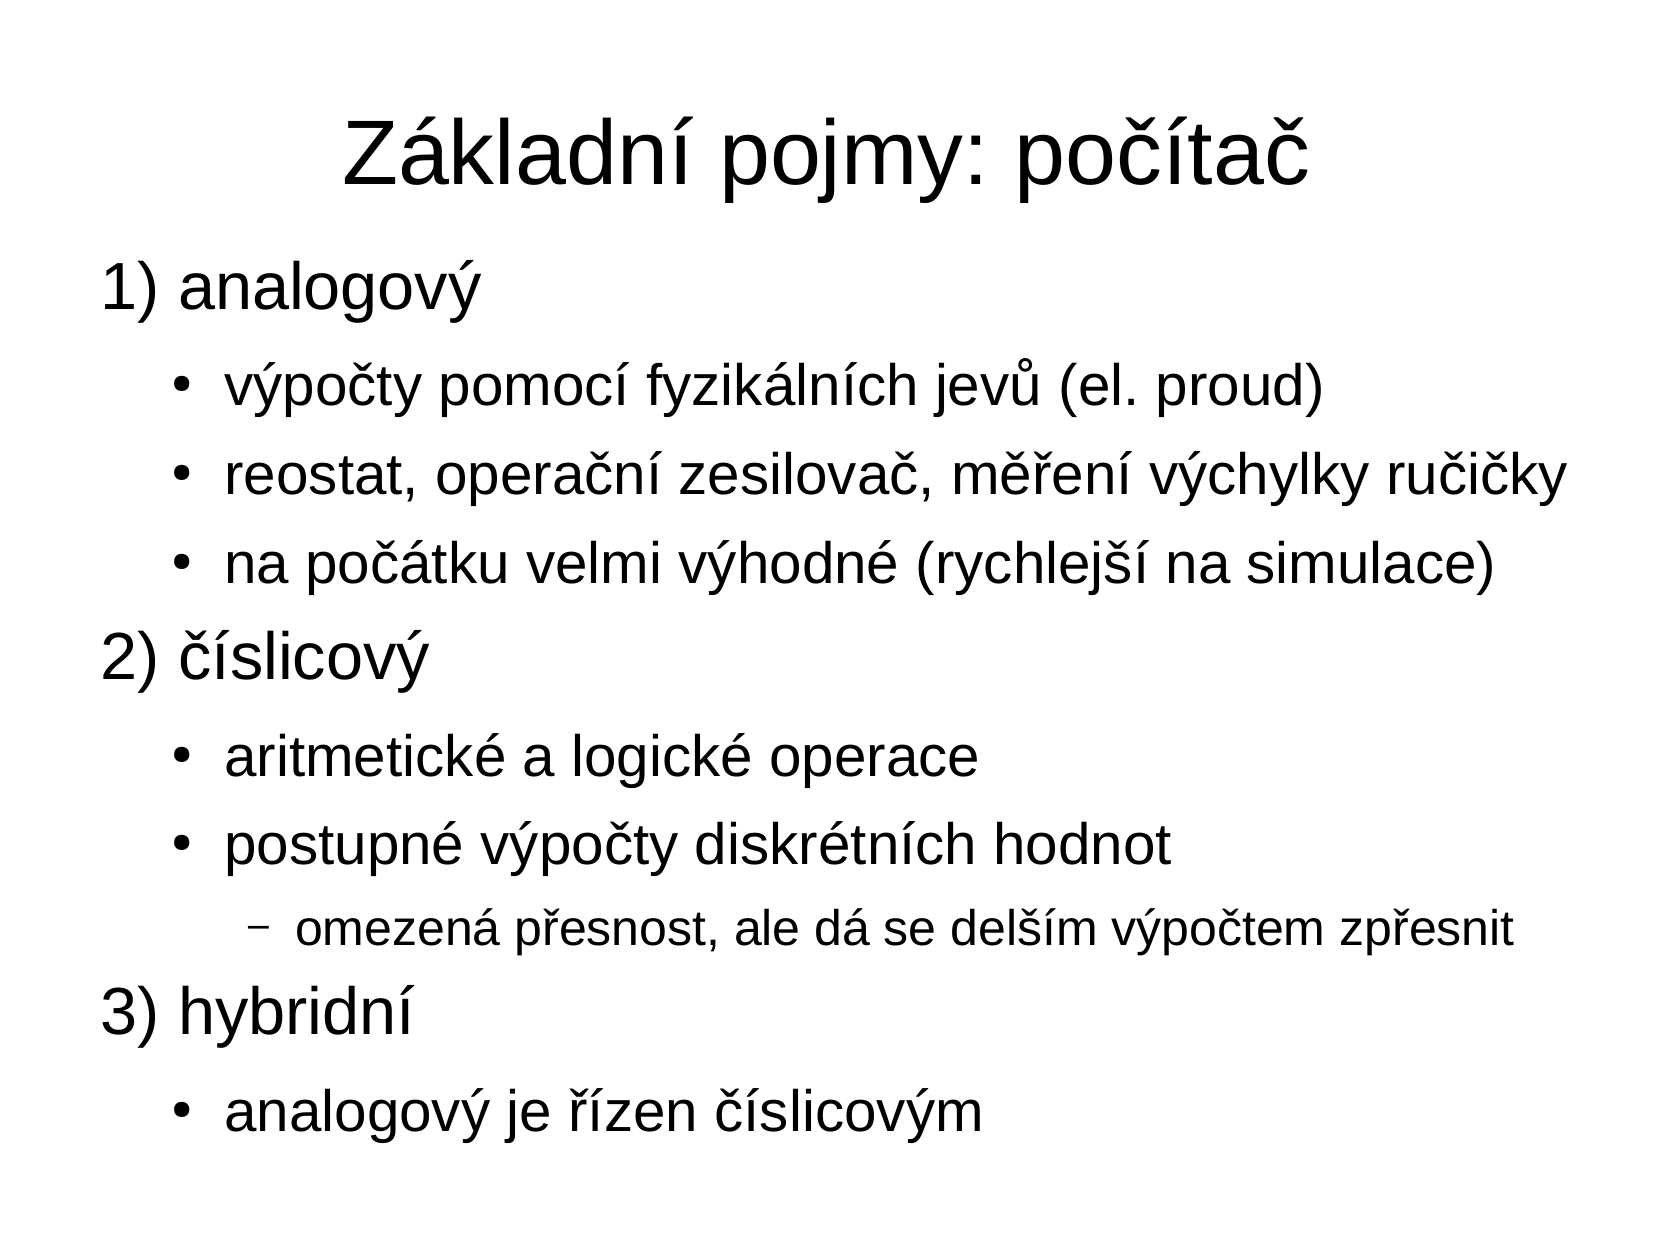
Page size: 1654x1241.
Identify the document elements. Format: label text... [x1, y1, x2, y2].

title Základní pojmy: počítač [82, 56, 1571, 248]
list analogový výpočty pomocí fyzikálních jevů (el. proud) reostat, operační zesilovač, měření výchylky ručičky na počátku velmi výhodné (rychlejší na simulace) číslicový aritmetické a logické operace postupné výpočty diskrétních hodnot omezená přesnost, ale dá se delším výpočtem zpřesnit hybridní analogový je řízen číslicovým [82, 248, 1571, 1144]
